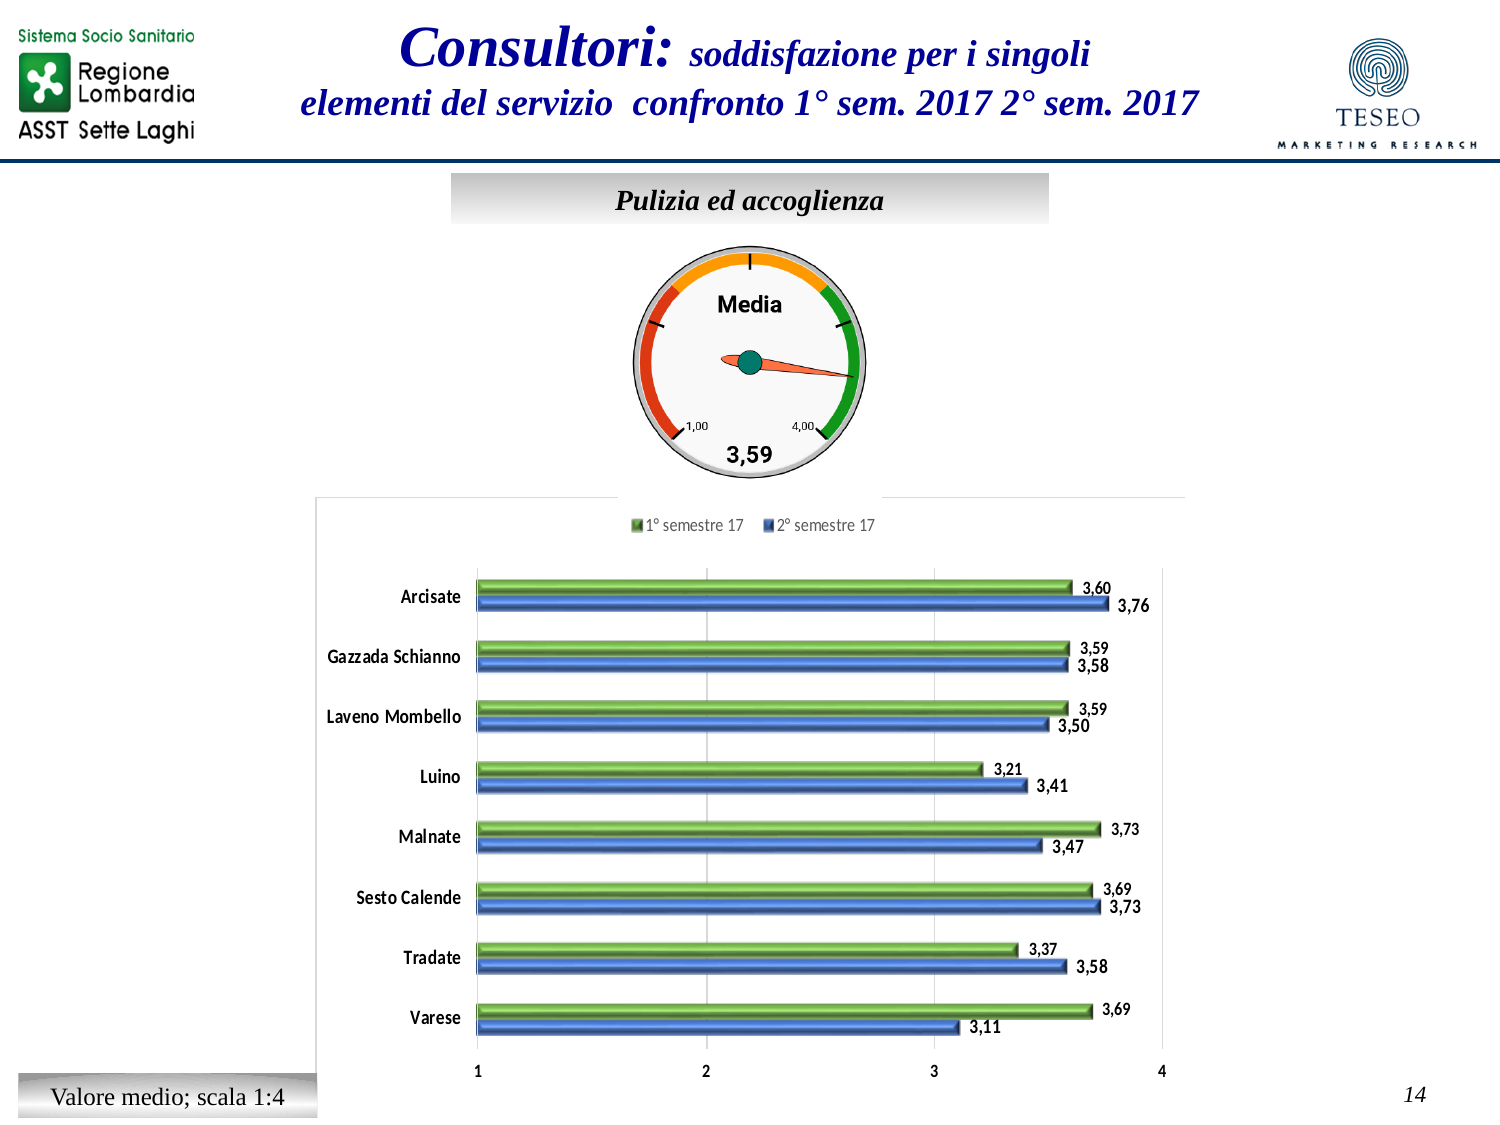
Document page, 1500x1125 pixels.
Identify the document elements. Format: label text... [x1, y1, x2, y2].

picture [19, 26, 194, 148]
text_box Pulizia ed accoglienza [451, 173, 1049, 224]
picture [1294, 30, 1481, 149]
picture [315, 231, 1185, 1095]
text_box Consultori: soddisfazione per i singoli elementi del servizio confronto 1° sem. 2017 2° sem. 2017 [206, 25, 1294, 151]
text_box Valore medio; scala 1:4 [18, 1073, 318, 1118]
